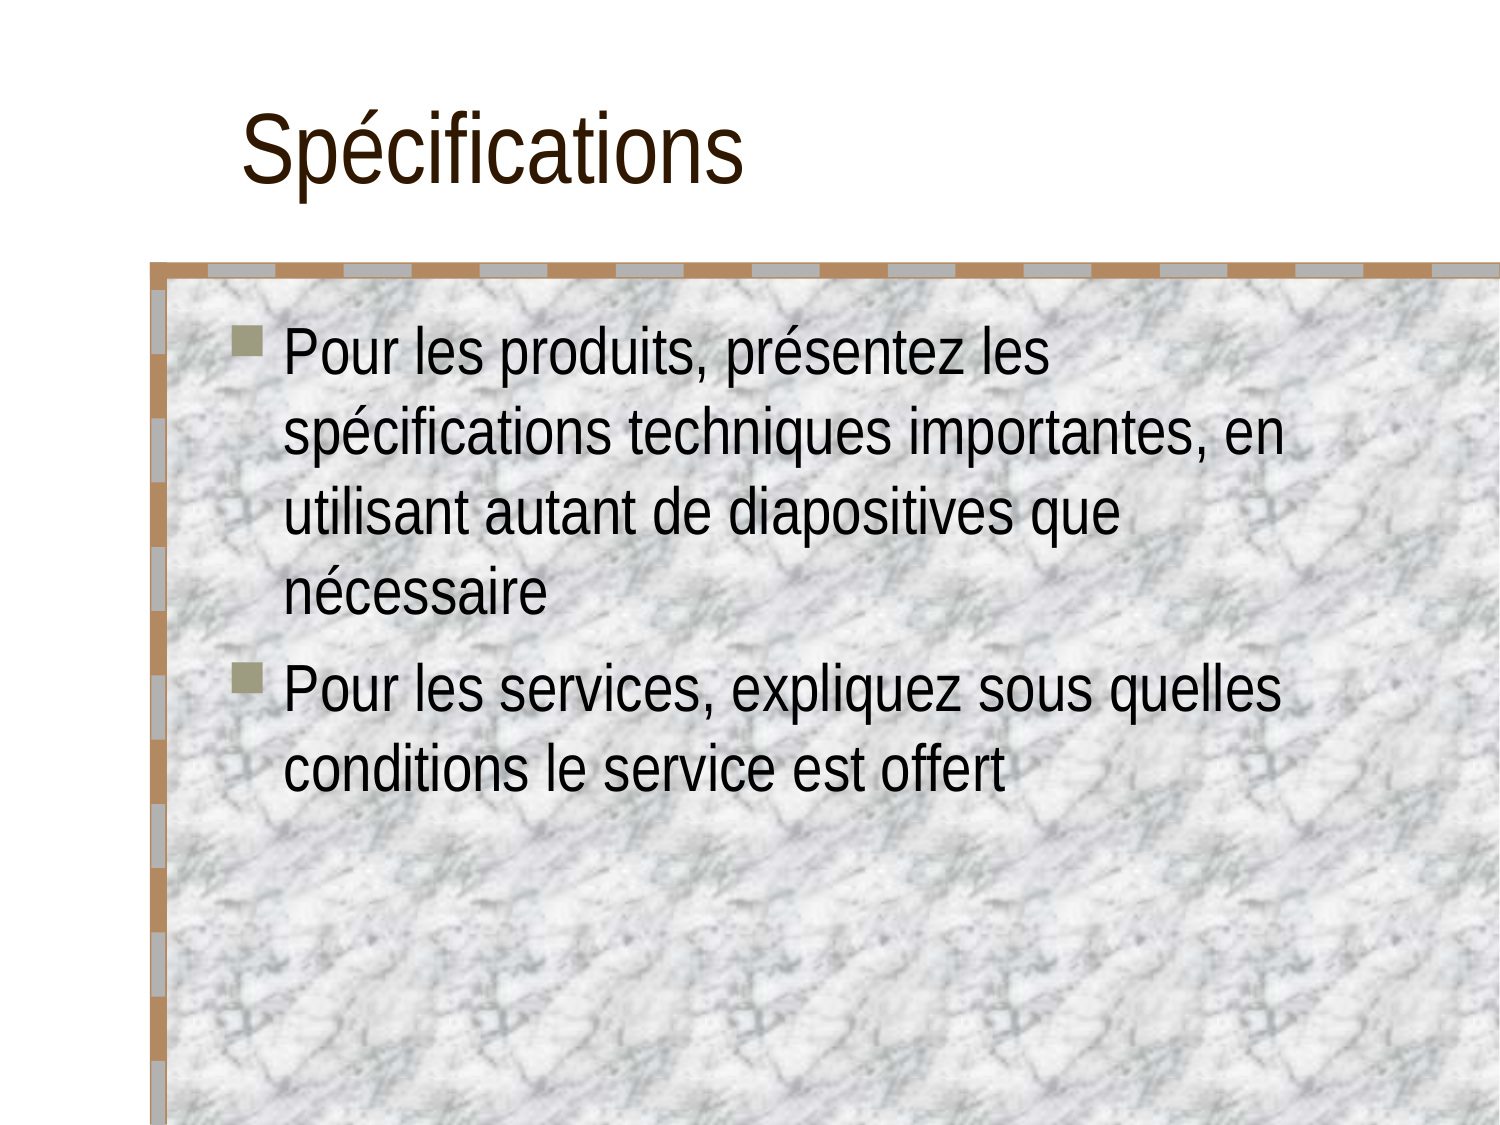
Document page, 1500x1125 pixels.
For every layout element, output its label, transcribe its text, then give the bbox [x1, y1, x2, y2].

list Pour les produits, présentez les spécifications techniques importantes, en utilisant autant de diapositives que nécessaire Pour les services, expliquez sous quelles conditions le service est offert [212, 299, 1413, 1013]
picture [167, 279, 1500, 1125]
title Spécifications [225, 49, 1413, 238]
